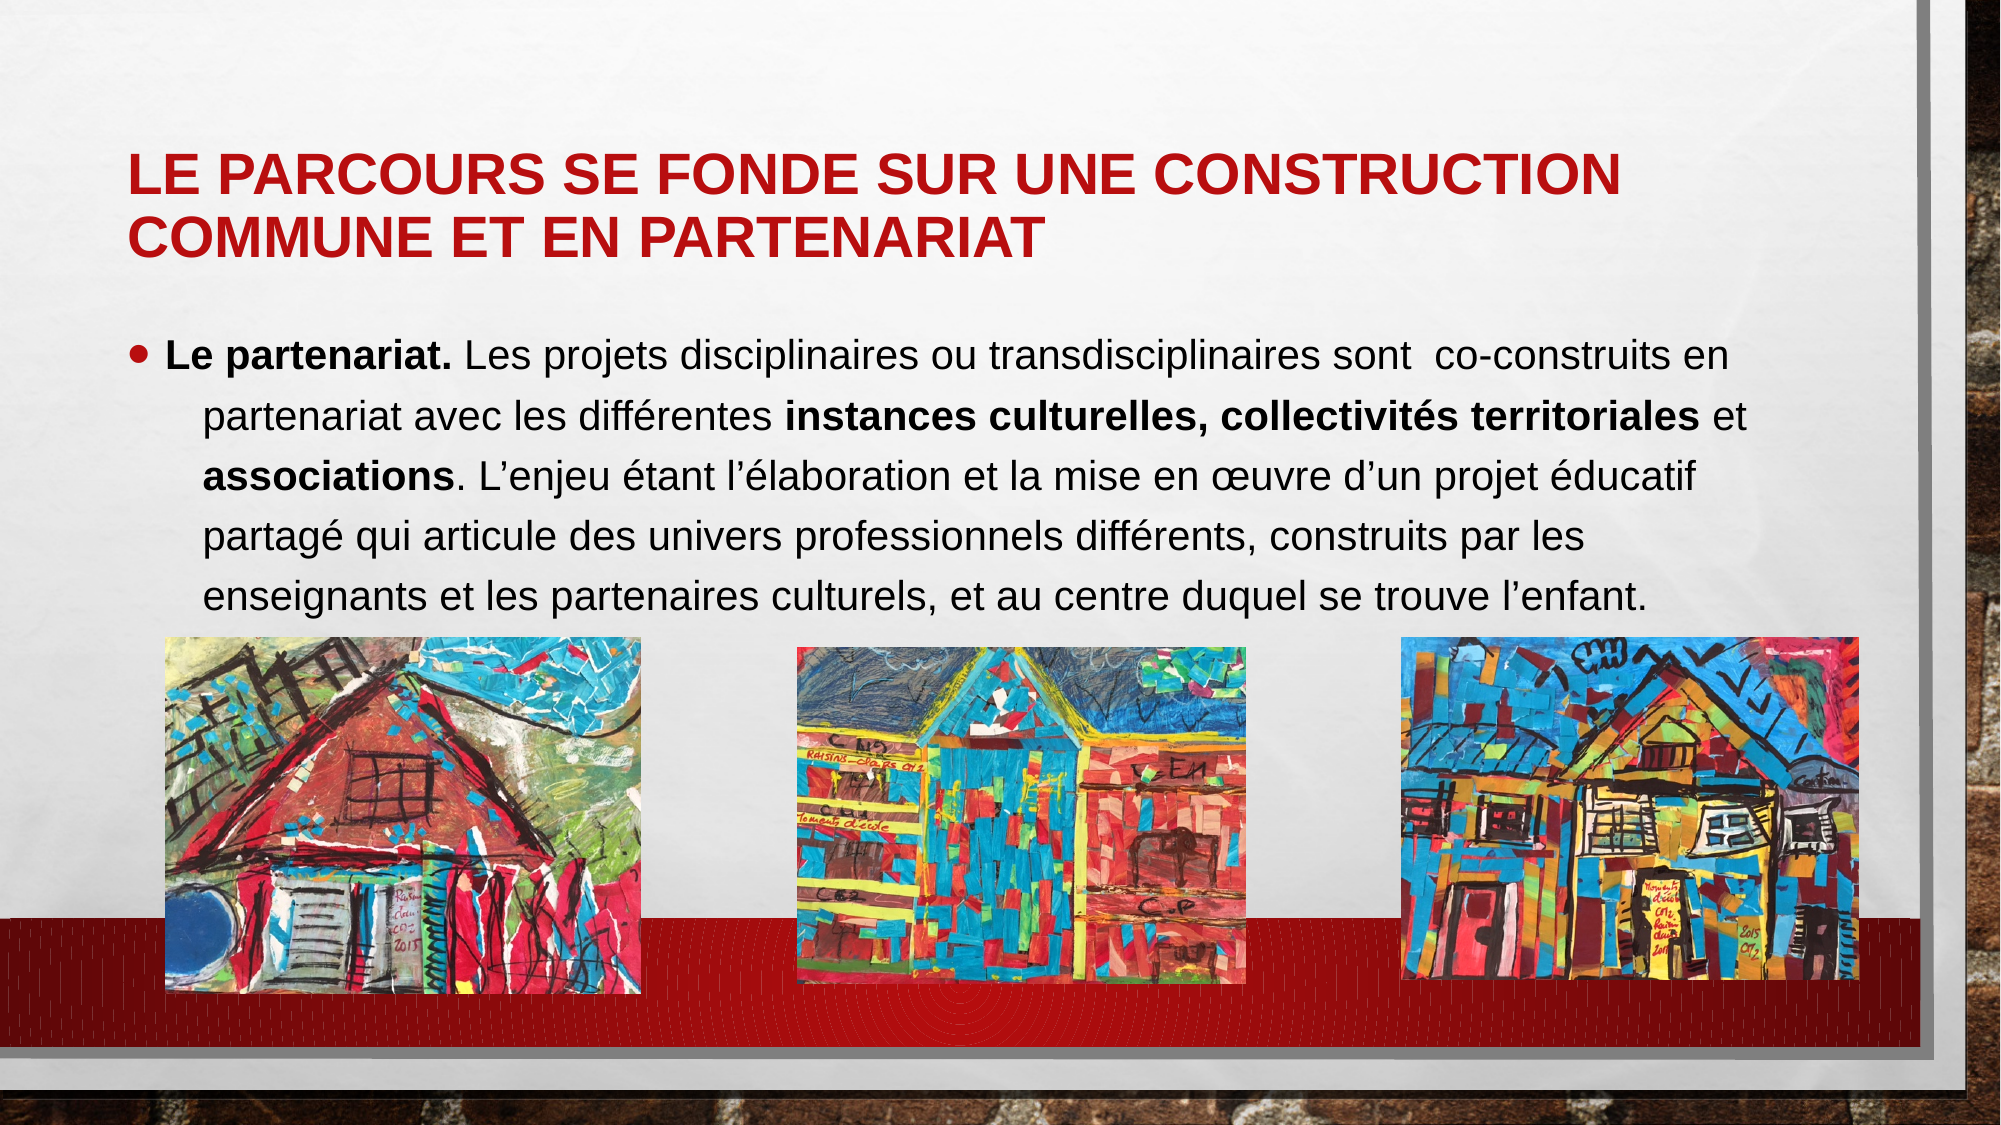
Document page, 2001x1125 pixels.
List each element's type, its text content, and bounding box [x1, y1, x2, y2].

list Le partenariat. Les projets disciplinaires ou transdisciplinaires sont co-construits en partenariat avec les différentes instances culturelles, collectivités territoriales et associations. L’enjeu étant l’élaboration et la mise en œuvre d’un projet éducatif partagé qui articule des univers professionnels différents, construits par les enseignants et les partenaires culturels, et au centre duquel se trouve l’enfant. [112, 282, 1818, 655]
picture [797, 647, 1246, 984]
picture [165, 637, 641, 994]
title Le parcours se fonde sur une construction commune et en partenariat [112, 112, 1819, 302]
picture [1401, 637, 1859, 980]
